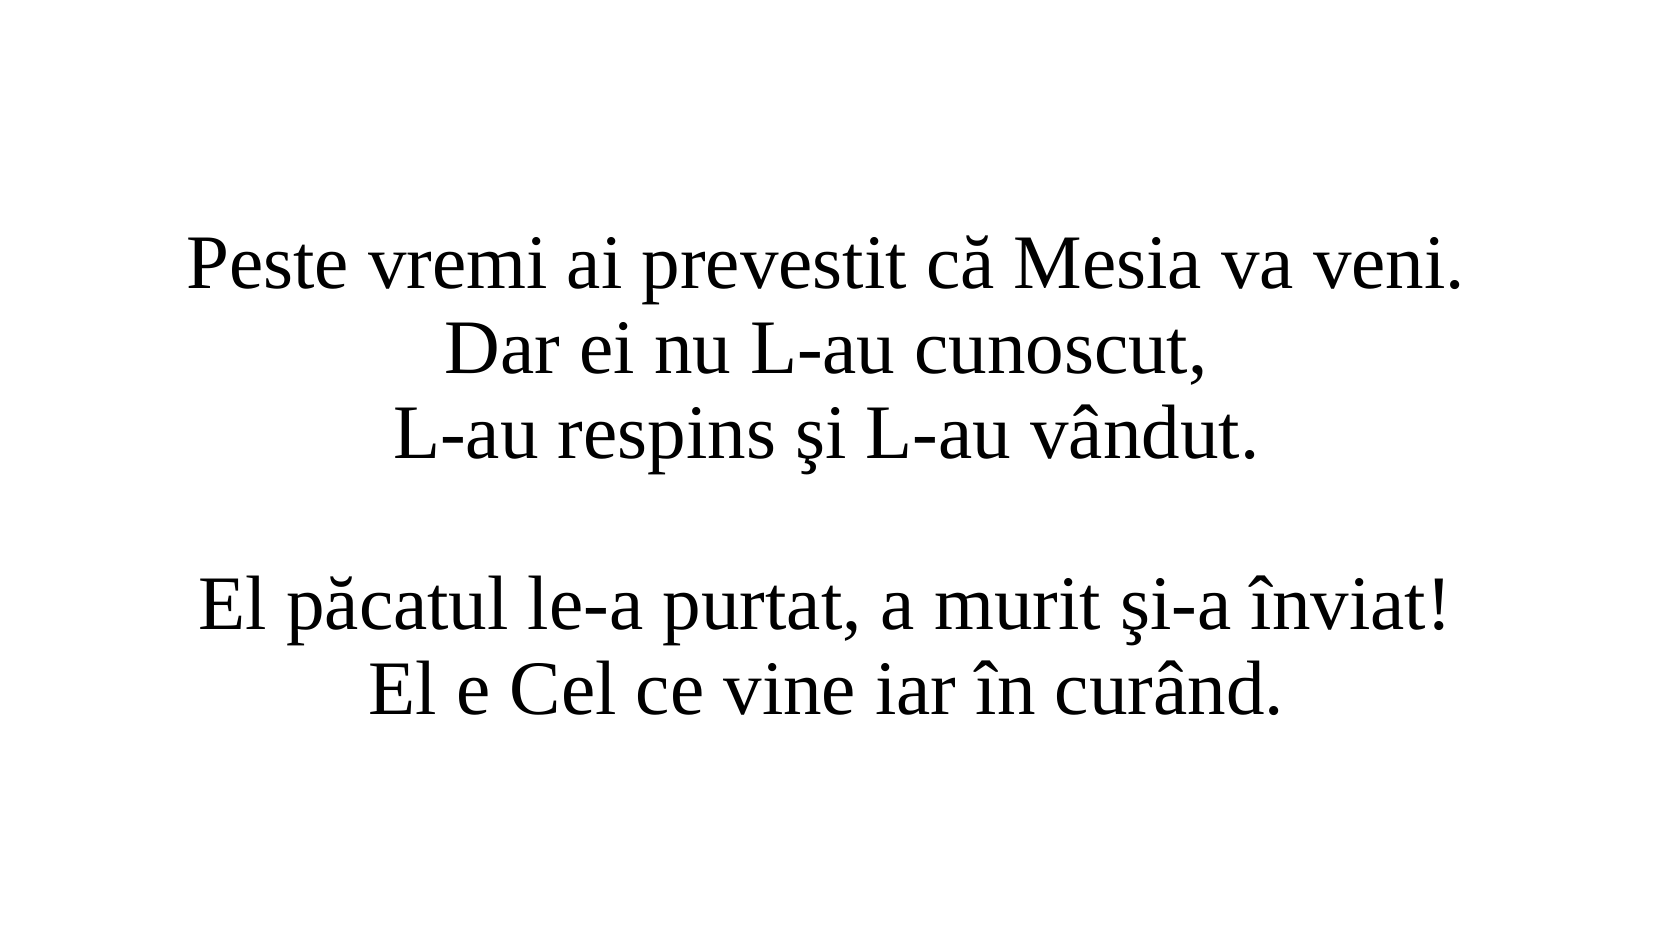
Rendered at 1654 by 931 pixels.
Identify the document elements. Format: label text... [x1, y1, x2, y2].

subtitle Peste vremi ai prevestit că Mesia va veni. Dar ei nu L-au cunoscut, L-au respins şi L-au vândut. El păcatul le-a purtat, a murit şi-a înviat! El e Cel ce vine iar în curând. [165, 205, 1489, 745]
